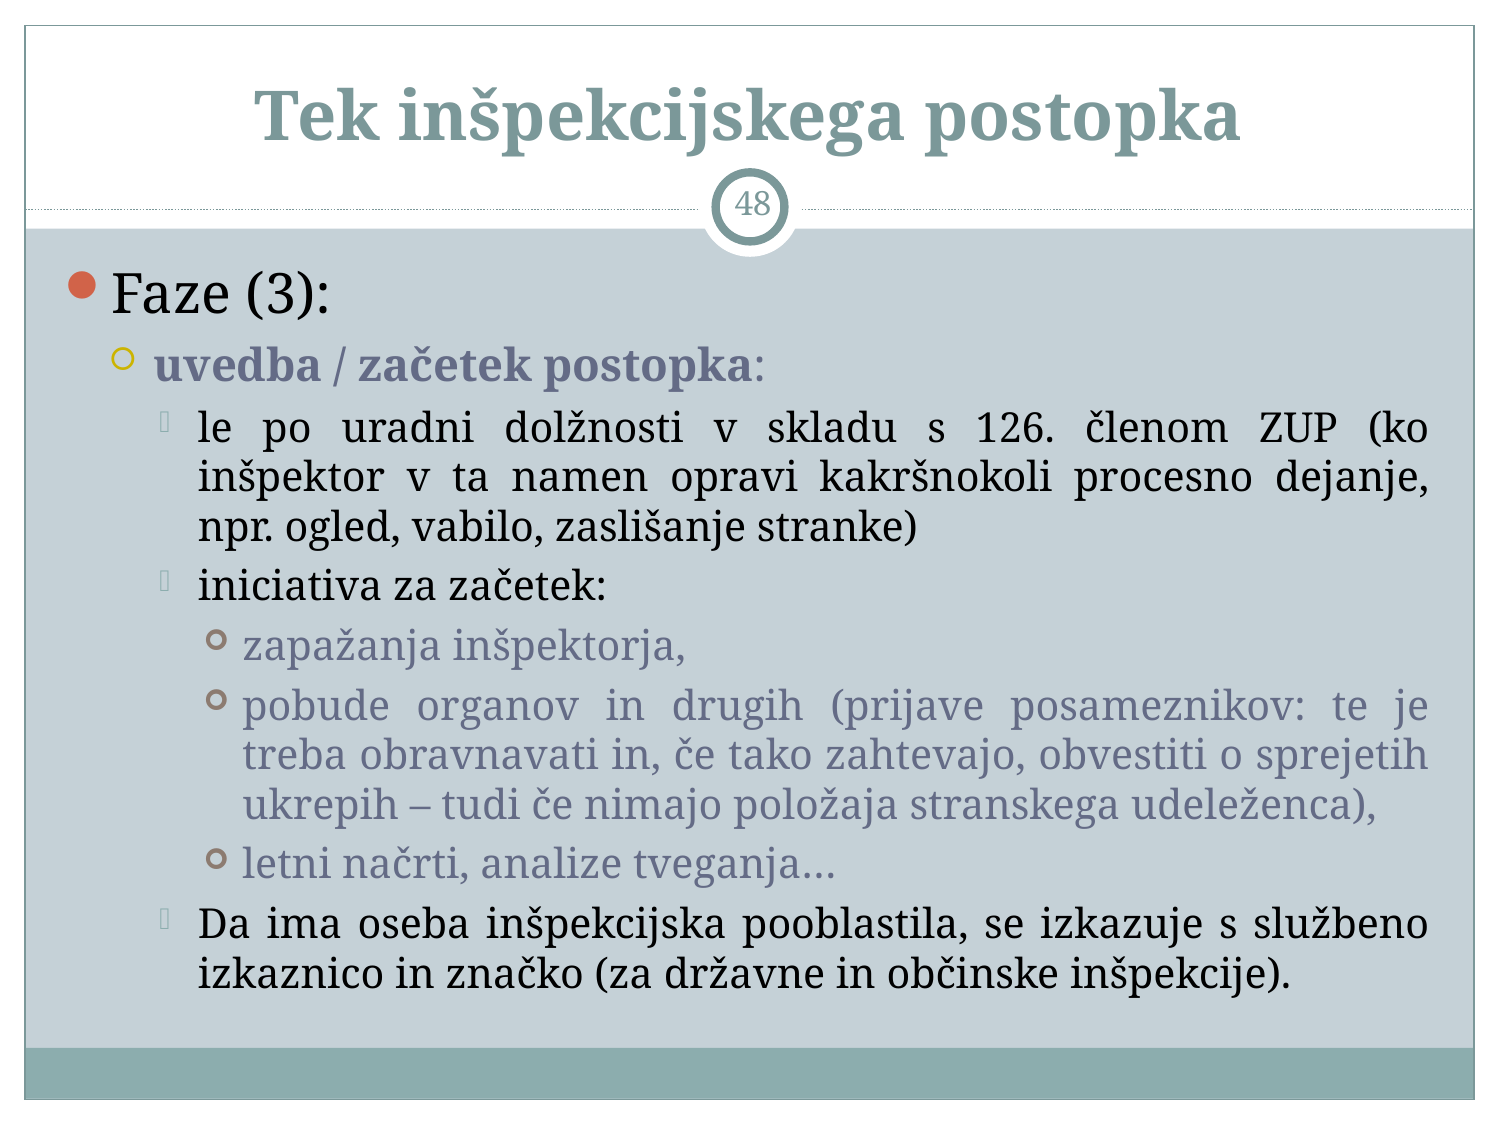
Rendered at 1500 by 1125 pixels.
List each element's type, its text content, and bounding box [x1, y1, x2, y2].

text_box <number> [715, 168, 791, 241]
title Tek inšpekcijskega postopka [49, 37, 1450, 162]
list Faze (3): uvedba / začetek postopka: le po uradni dolžnosti v skladu s 126. členom ZUP (ko inšpektor v ta namen opravi kakršnokoli procesno dejanje, npr. ogled, vabilo, zaslišanje stranke) iniciativa za začetek: zapažanja inšpektorja, pobude organov in drugih (prijave posameznikov: te je treba obravnavati in, če tako zahtevajo, obvestiti o sprejetih ukrepih – tudi če nimajo položaja stranskega udeleženca), letni načrti, analize tveganja… Da ima oseba inšpekcijska pooblastila, se izkazuje s službeno izkaznico in značko (za državne in občinske inšpekcije). [49, 250, 1445, 1013]
